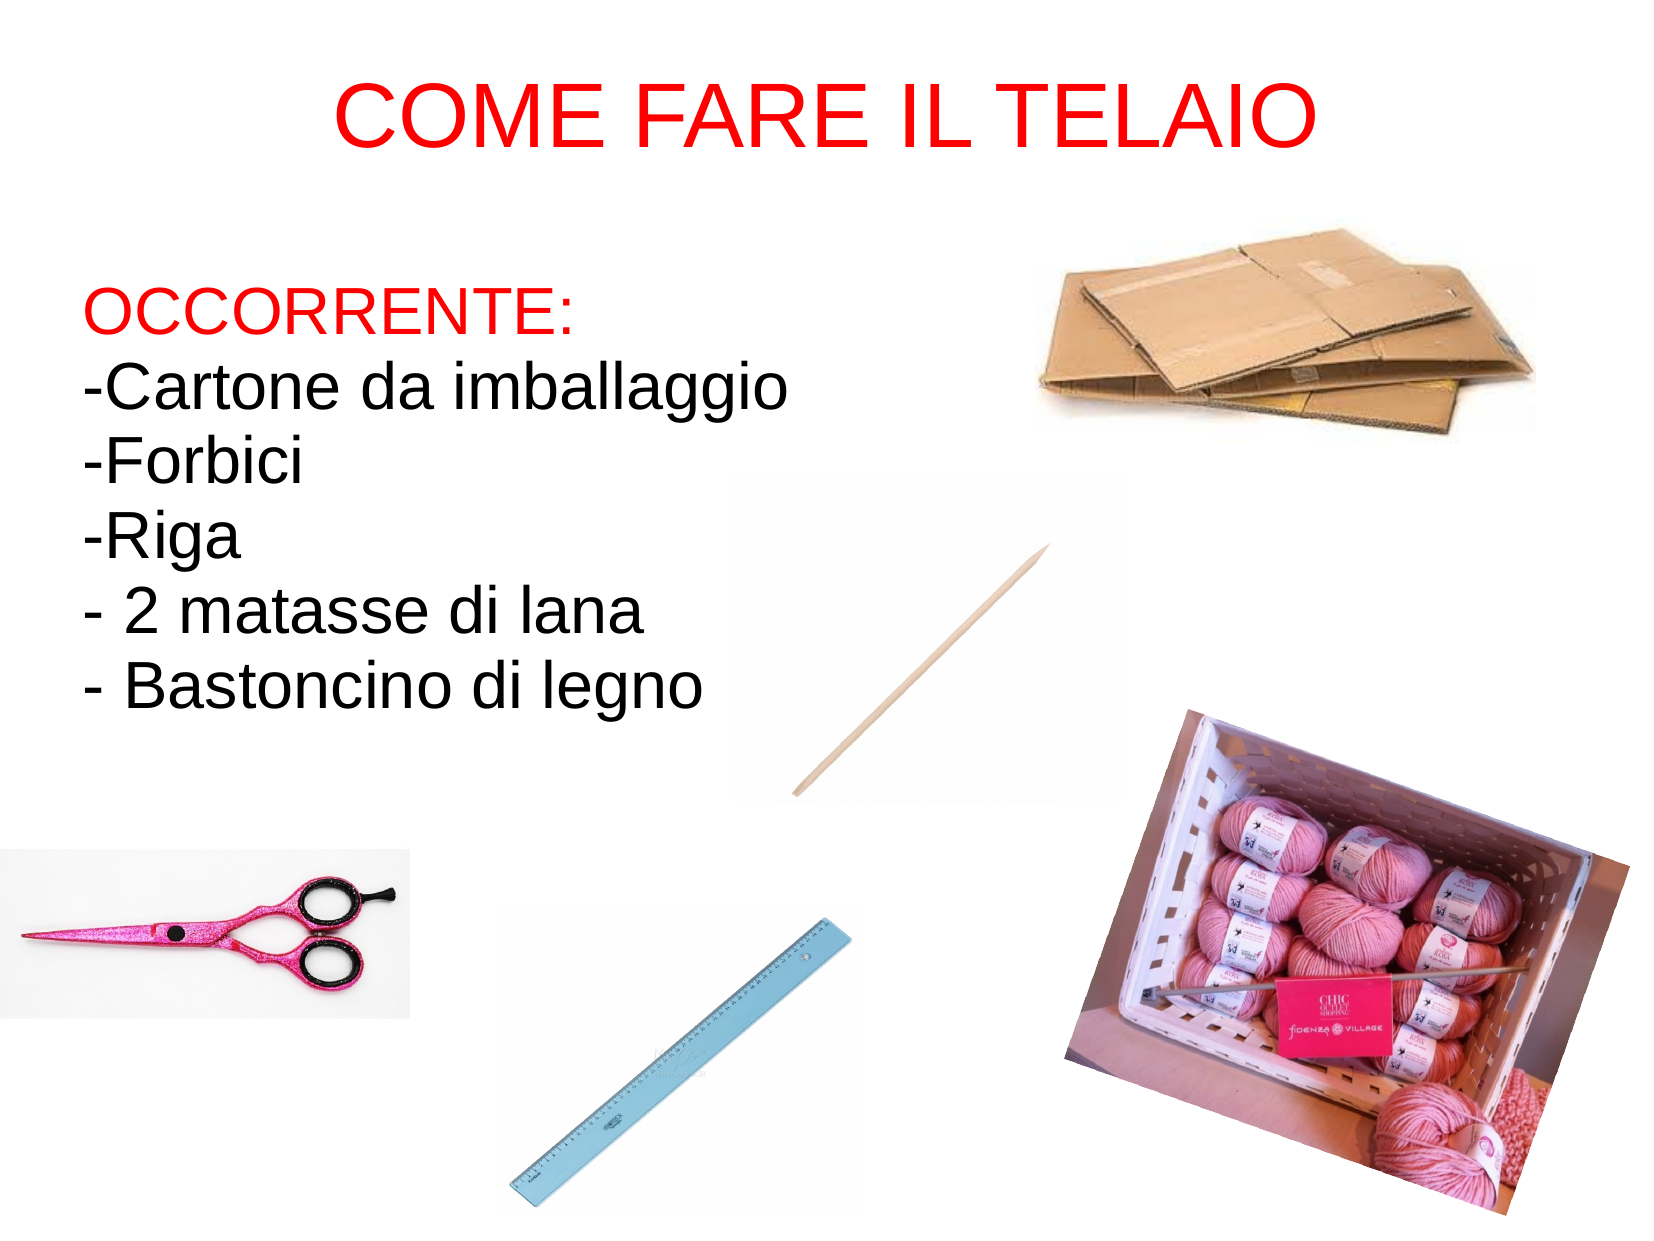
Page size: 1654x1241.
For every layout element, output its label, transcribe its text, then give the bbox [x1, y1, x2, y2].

picture [1035, 218, 1536, 444]
picture [732, 472, 1123, 804]
title COME FARE IL TELAIO [82, 11, 1571, 126]
picture [496, 908, 863, 1217]
picture [1063, 708, 1630, 1216]
subtitle OCCORRENTE: -Cartone da imballaggio -Forbici -Riga - 2 matasse di lana - Bastoncino di legno [82, 126, 1571, 945]
picture [0, 744, 410, 1123]
